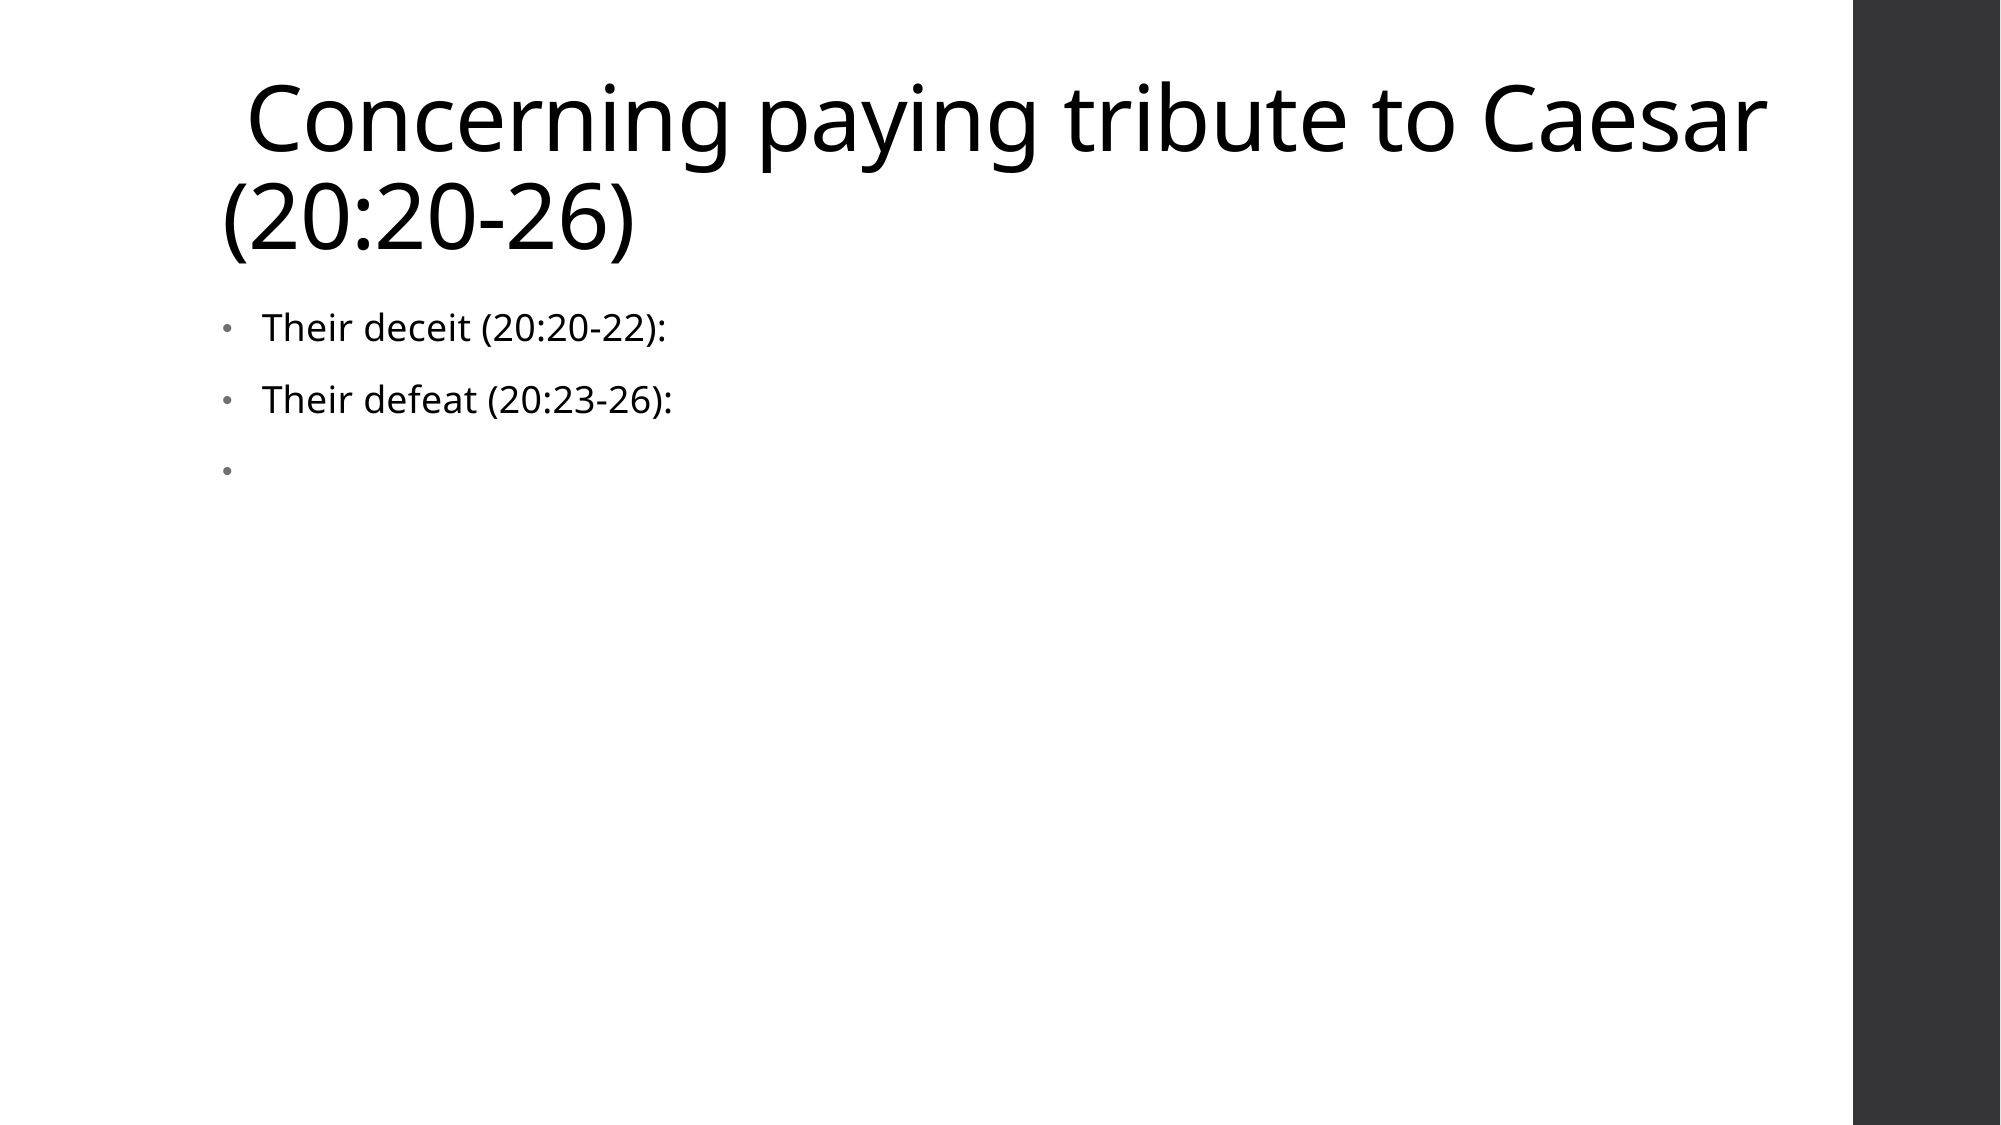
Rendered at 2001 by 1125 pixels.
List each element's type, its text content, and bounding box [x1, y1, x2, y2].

title Concerning paying tribute to Caesar (20:20-26) [206, 60, 1797, 278]
list Their deceit (20:20-22): Their defeat (20:23-26): [206, 299, 1617, 1014]
